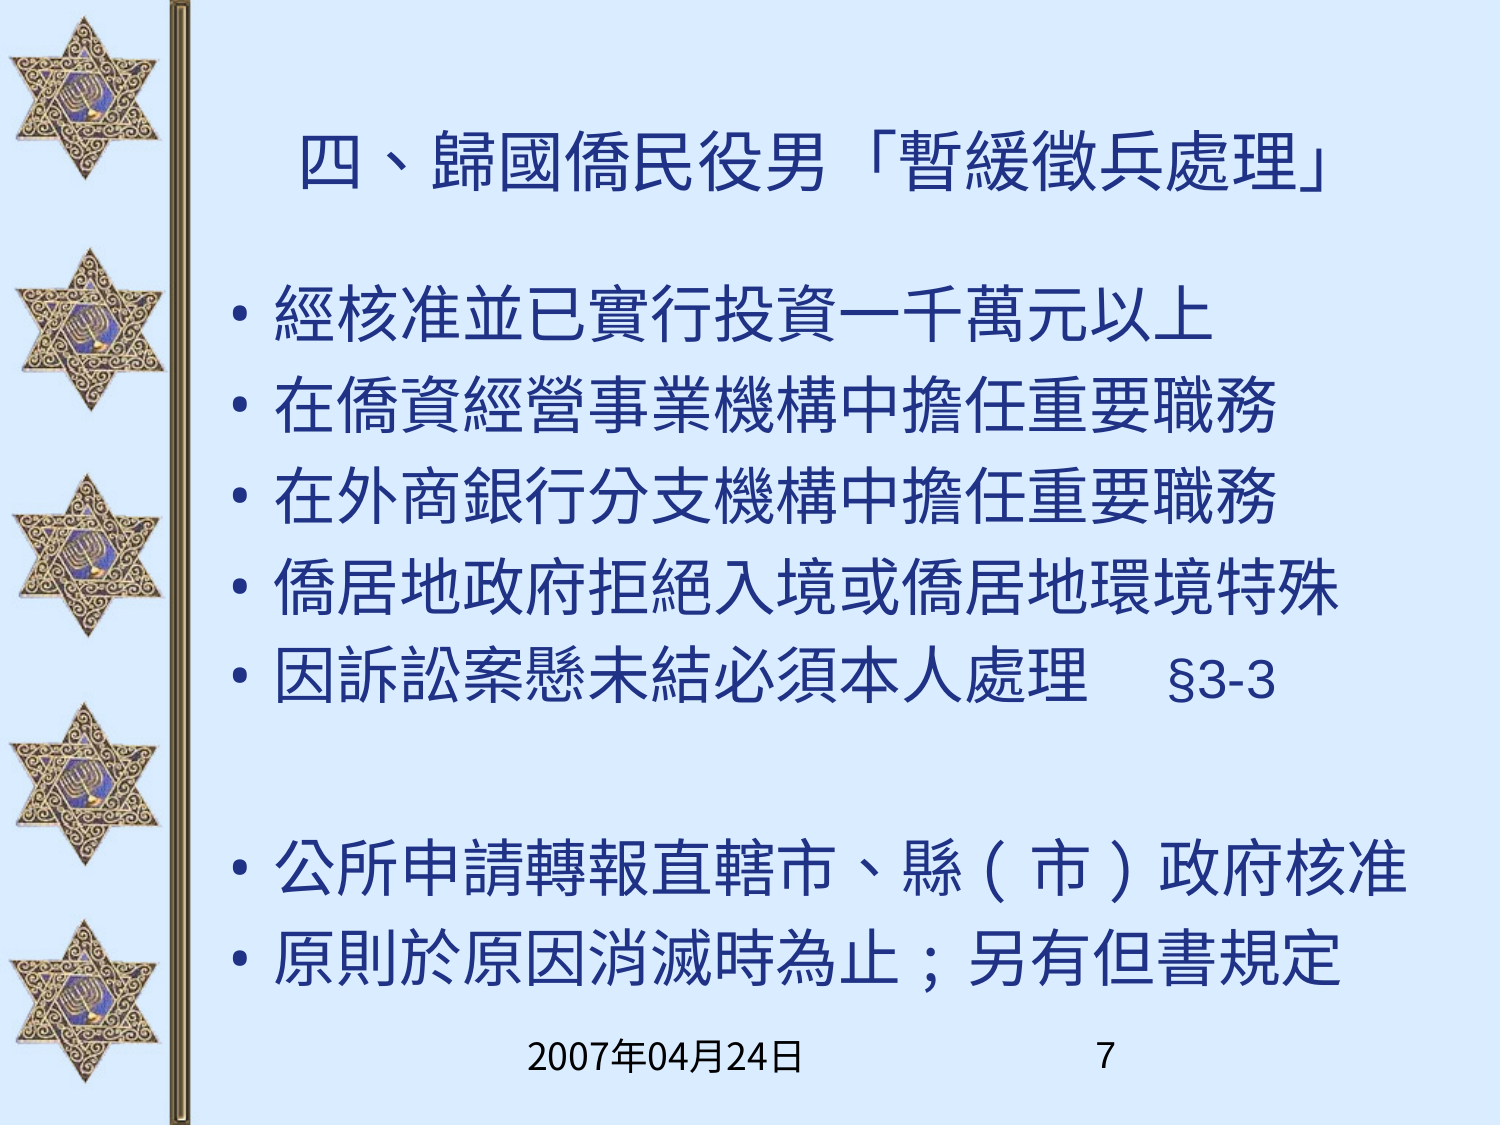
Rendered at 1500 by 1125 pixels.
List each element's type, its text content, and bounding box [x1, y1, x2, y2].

title 四、歸國僑民役男「暫緩徵兵處理」 [262, 66, 1401, 254]
list 經核准並已實行投資一千萬元以上 在僑資經營事業機構中擔任重要職務 在外商銀行分支機構中擔任重要職務 僑居地政府拒絕入境或僑居地環境特殊 因訴訟案懸未結必須本人處理 §3-3 公所申請轉報直轄市、縣(市)政府核准 原則於原因消滅時為止;另有但書規定 [206, 267, 1453, 1012]
picture [0, 0, 1500, 1125]
